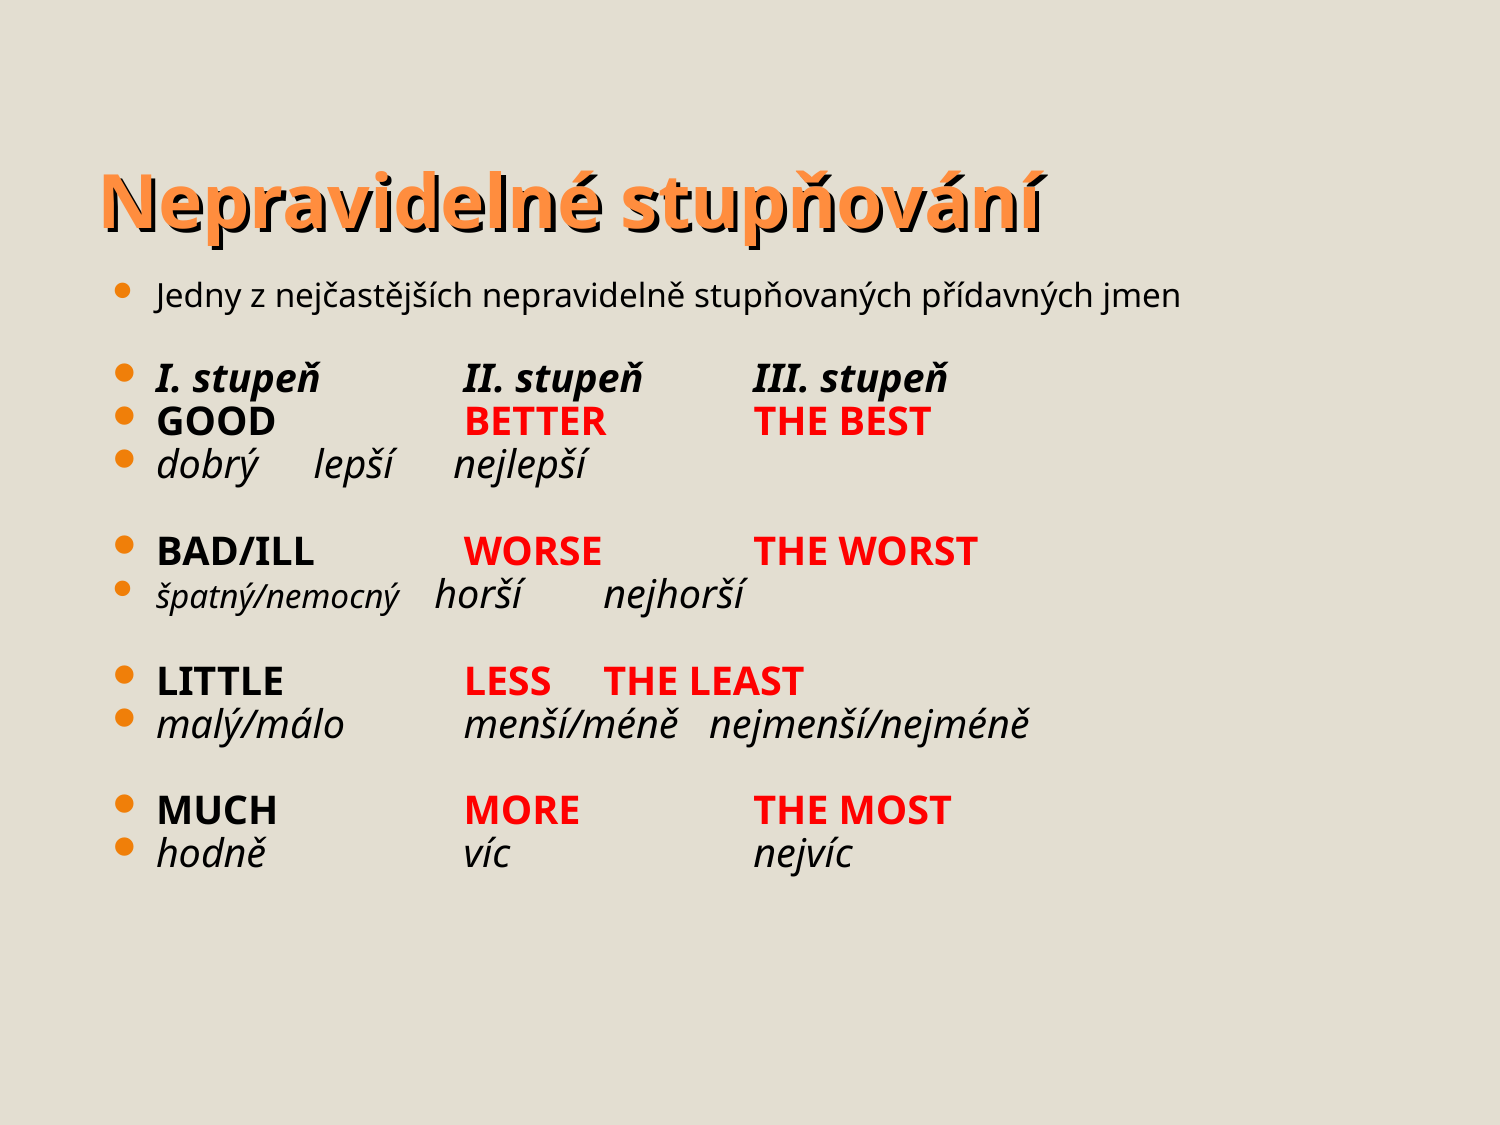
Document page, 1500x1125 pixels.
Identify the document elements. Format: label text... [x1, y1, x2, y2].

title Nepravidelné stupňování [82, 78, 1426, 251]
list Jedny z nejčastějších nepravidelně stupňovaných přídavných jmen I. stupeň II. stupeň III. stupeň GOOD BETTER THE BEST dobrý lepší nejlepší BAD/ILL WORSE THE WORST špatný/nemocný horší nejhorší LITTLE LESS THE LEAST malý/málo menší/méně nejmenší/nejméně MUCH MORE THE MOST hodně víc nejvíc [82, 267, 1426, 955]
